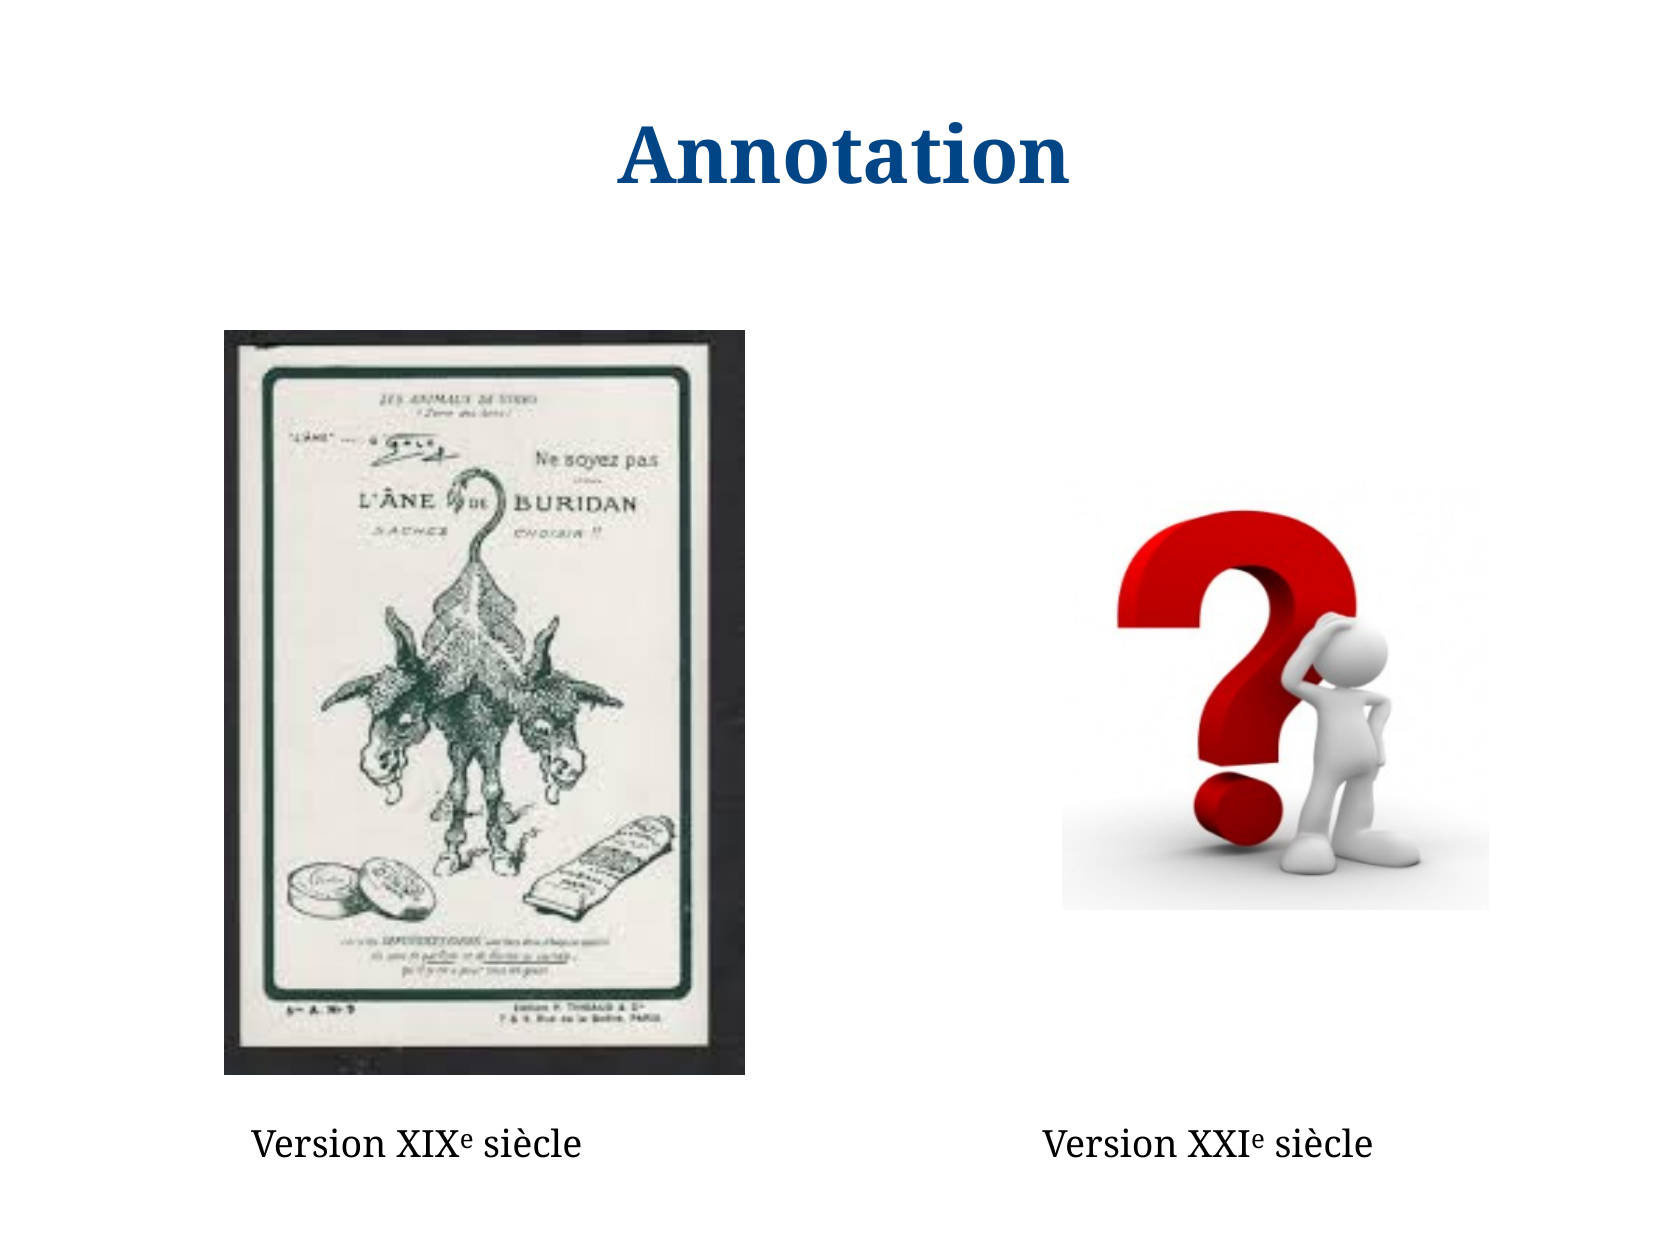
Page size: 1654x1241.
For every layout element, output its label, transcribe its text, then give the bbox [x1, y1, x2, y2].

title Annotation [82, 49, 1571, 257]
text_box Version XXIe siècle [1027, 1110, 1583, 1169]
picture [224, 330, 745, 1075]
picture [1062, 478, 1489, 910]
text_box Version XIXe siècle [236, 1110, 709, 1169]
